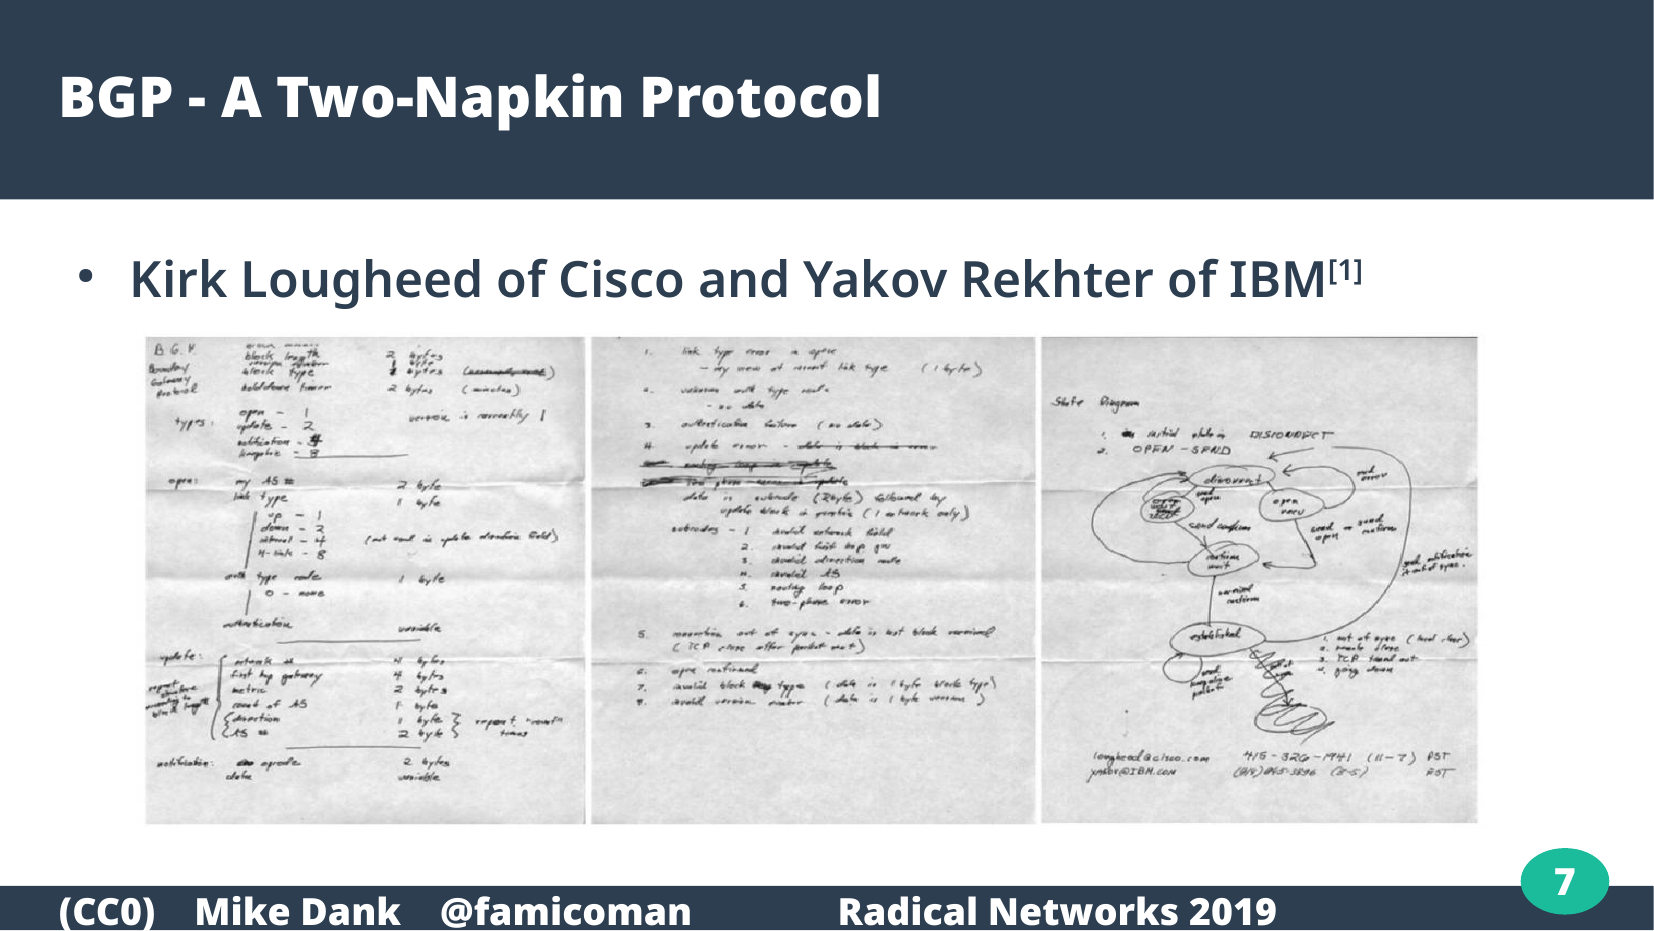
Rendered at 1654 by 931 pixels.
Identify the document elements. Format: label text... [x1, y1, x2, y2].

list Kirk Lougheed of Cisco and Yakov Rekhter of IBM[1] [59, 243, 1595, 864]
title BGP - A Two-Napkin Protocol [59, 37, 1595, 155]
